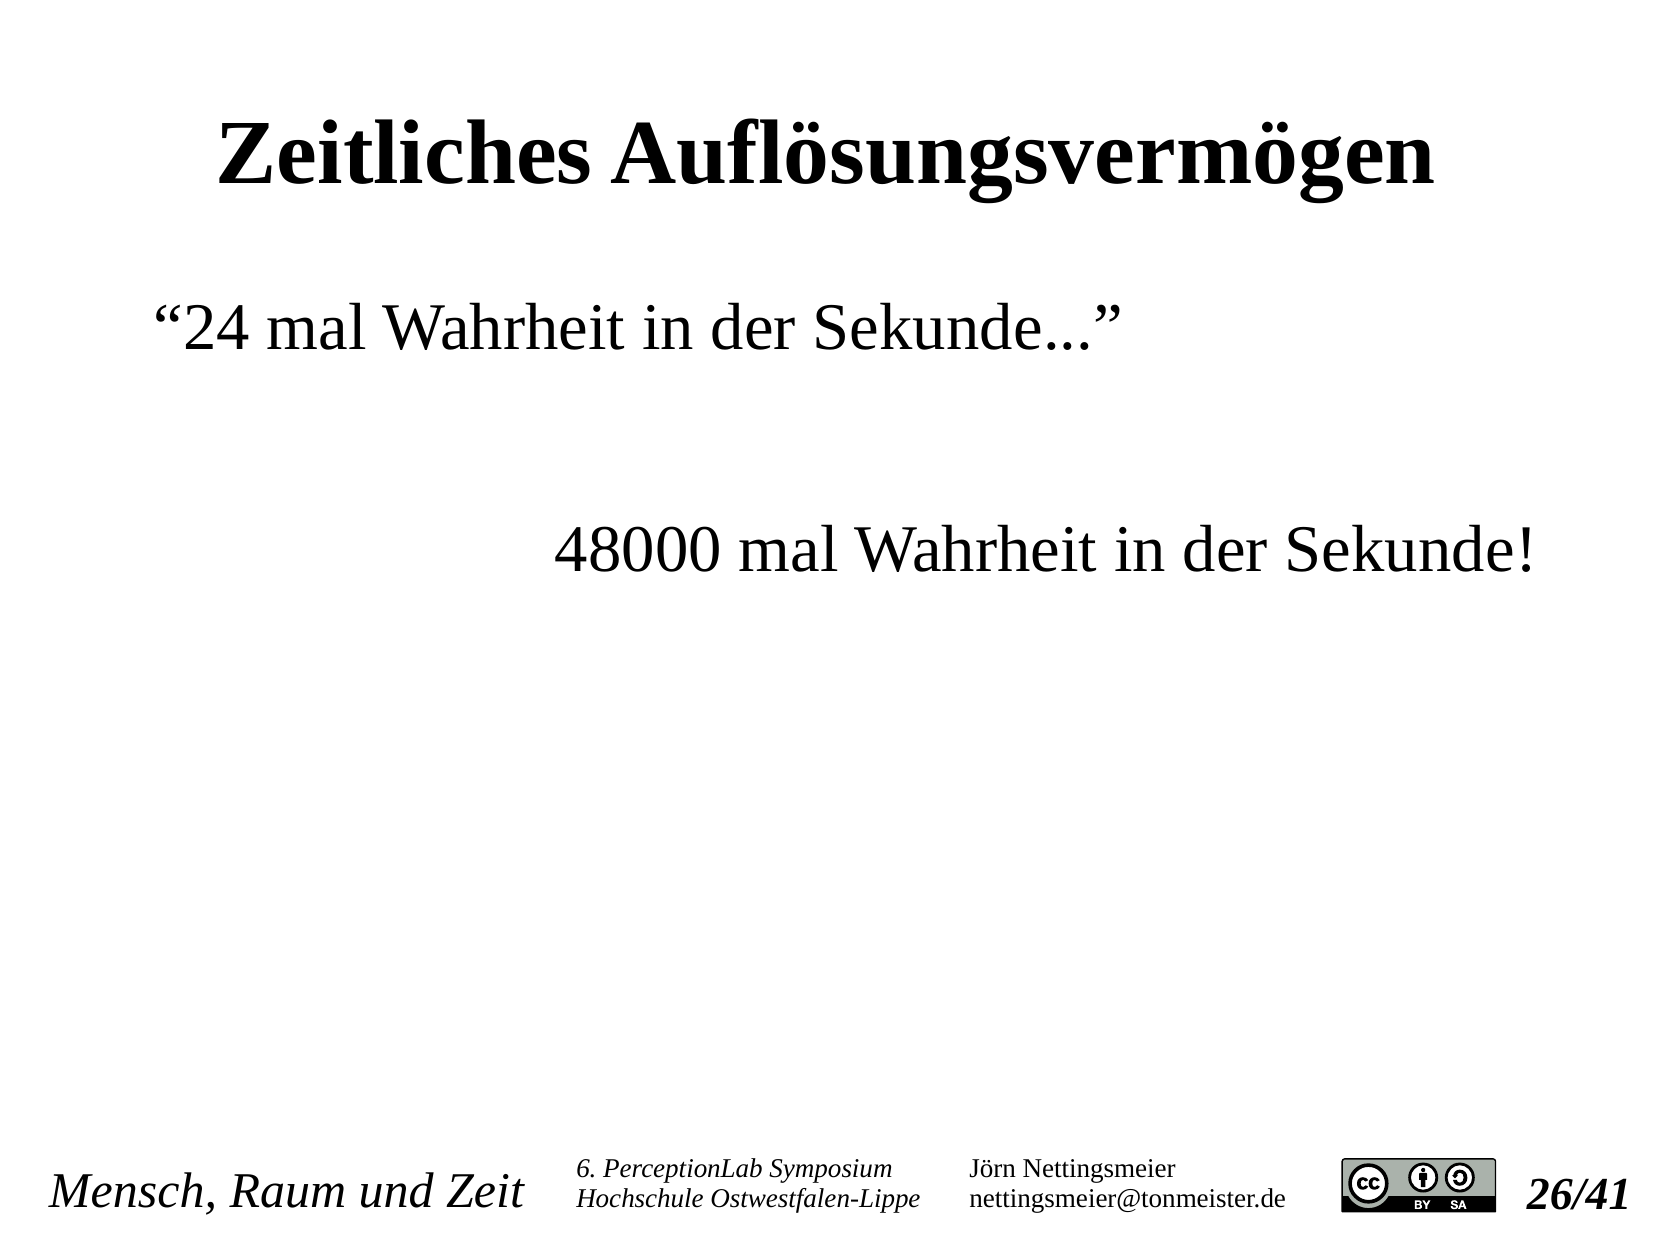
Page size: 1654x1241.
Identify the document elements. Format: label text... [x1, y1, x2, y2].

title Zeitliches Auflösungsvermögen [82, 49, 1571, 257]
list “24 mal Wahrheit in der Sekunde...” 48000 mal Wahrheit in der Sekunde! [82, 290, 1571, 1010]
